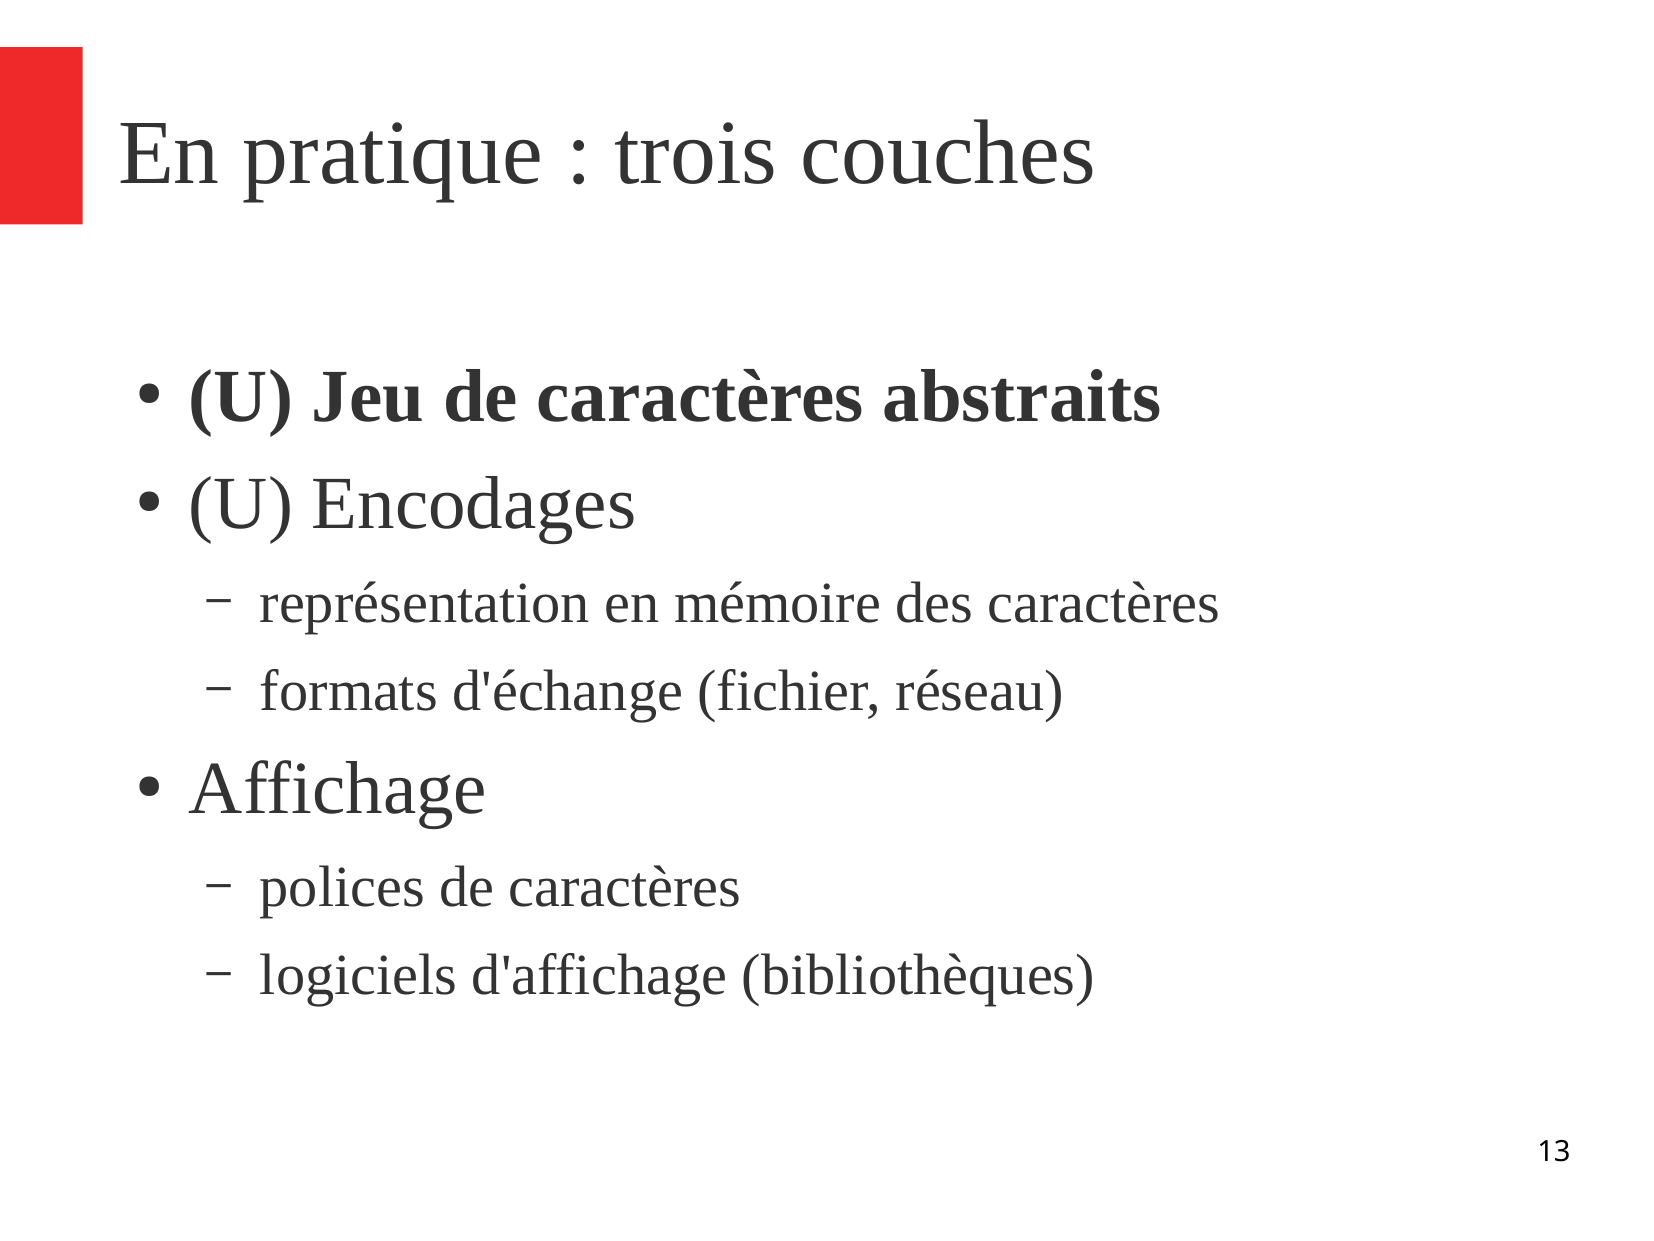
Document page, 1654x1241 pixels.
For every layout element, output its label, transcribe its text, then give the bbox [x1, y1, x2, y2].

list (U) Jeu de caractères abstraits (U) Encodages représentation en mémoire des caractères formats d'échange (fichier, réseau) Affichage polices de caractères logiciels d'affichage (bibliothèques) [118, 354, 1536, 1074]
title En pratique : trois couches [118, 49, 1571, 257]
